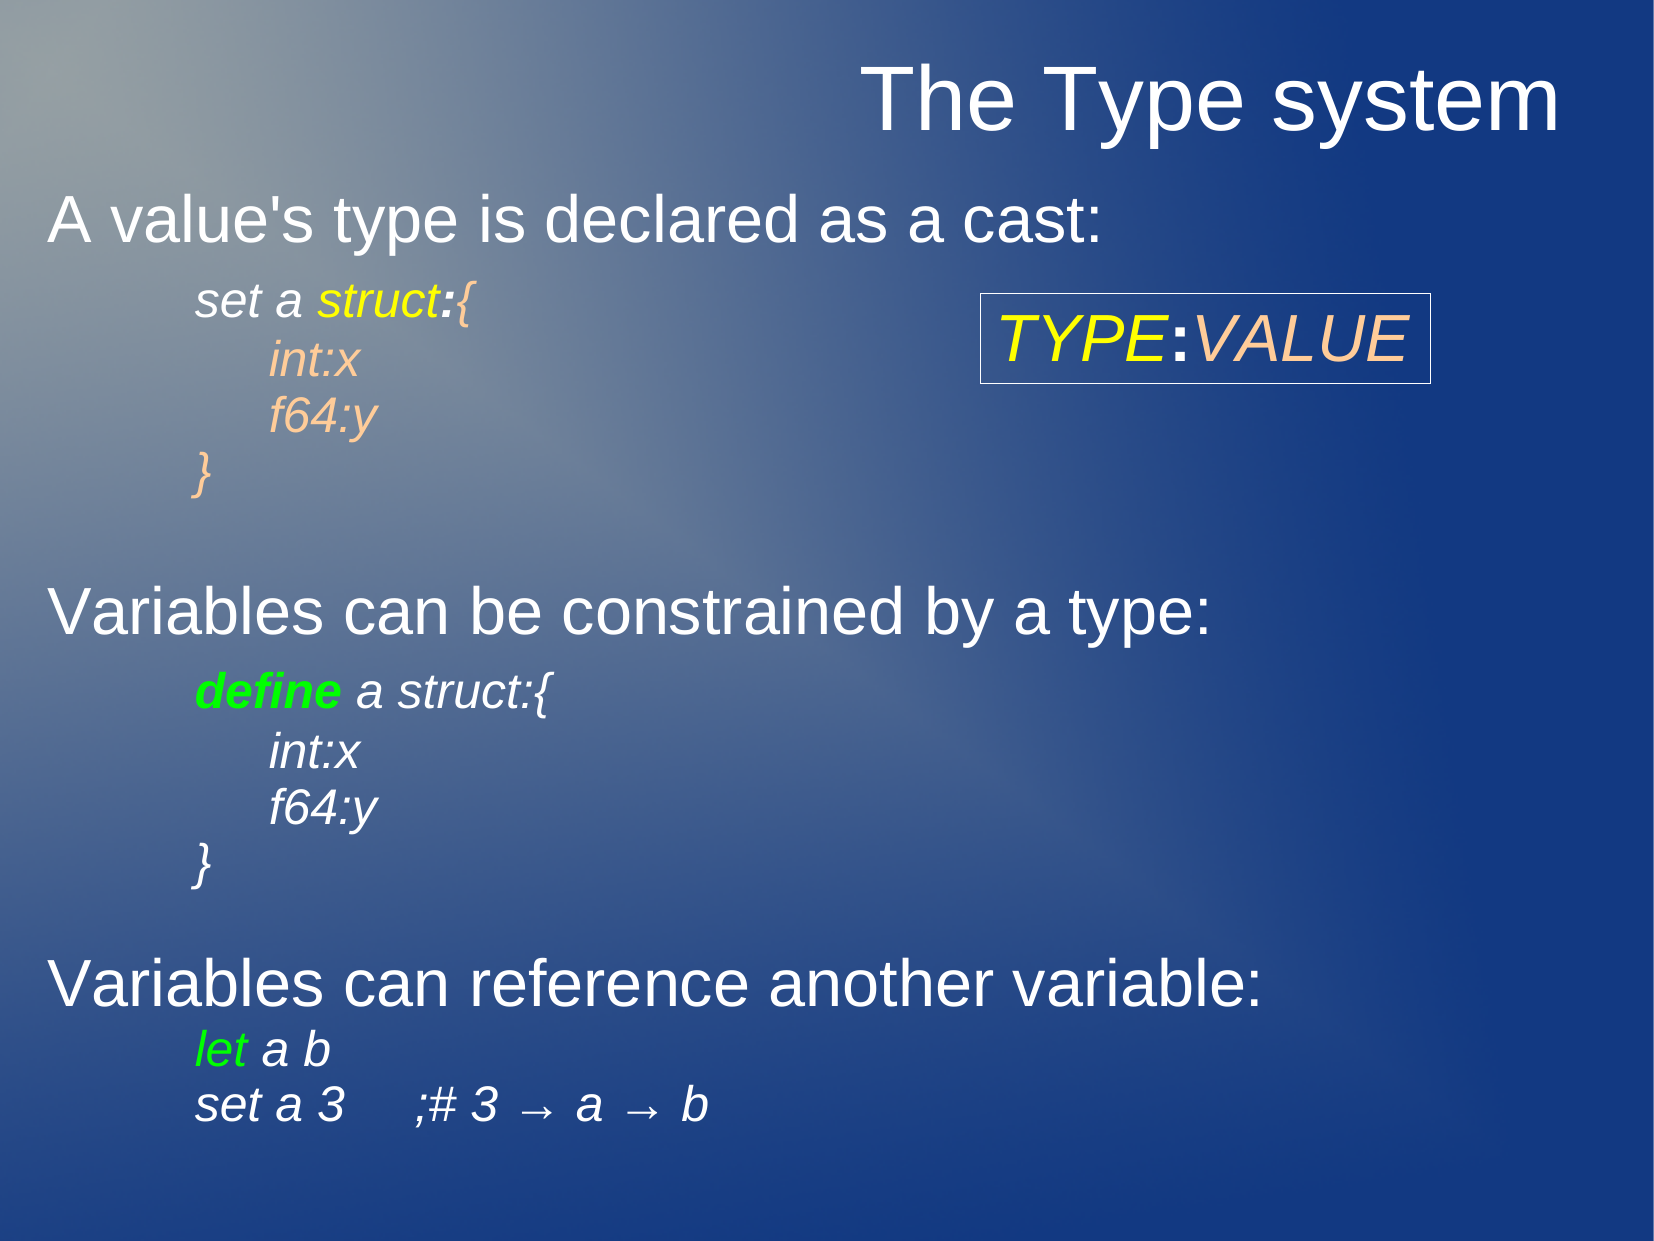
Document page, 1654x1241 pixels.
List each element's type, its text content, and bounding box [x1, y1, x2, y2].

subtitle A value's type is declared as a cast: set a struct:{ int:x f64:y } Variables can be constrained by a type: define a struct:{ int:x f64:y } Variables can reference another variable: let a b set a 3 ;# 3 → a → b [47, 182, 1607, 1133]
picture [0, 0, 1654, 1241]
text_box TYPE:VALUE [980, 293, 1431, 384]
title The Type system [75, 47, 1564, 151]
